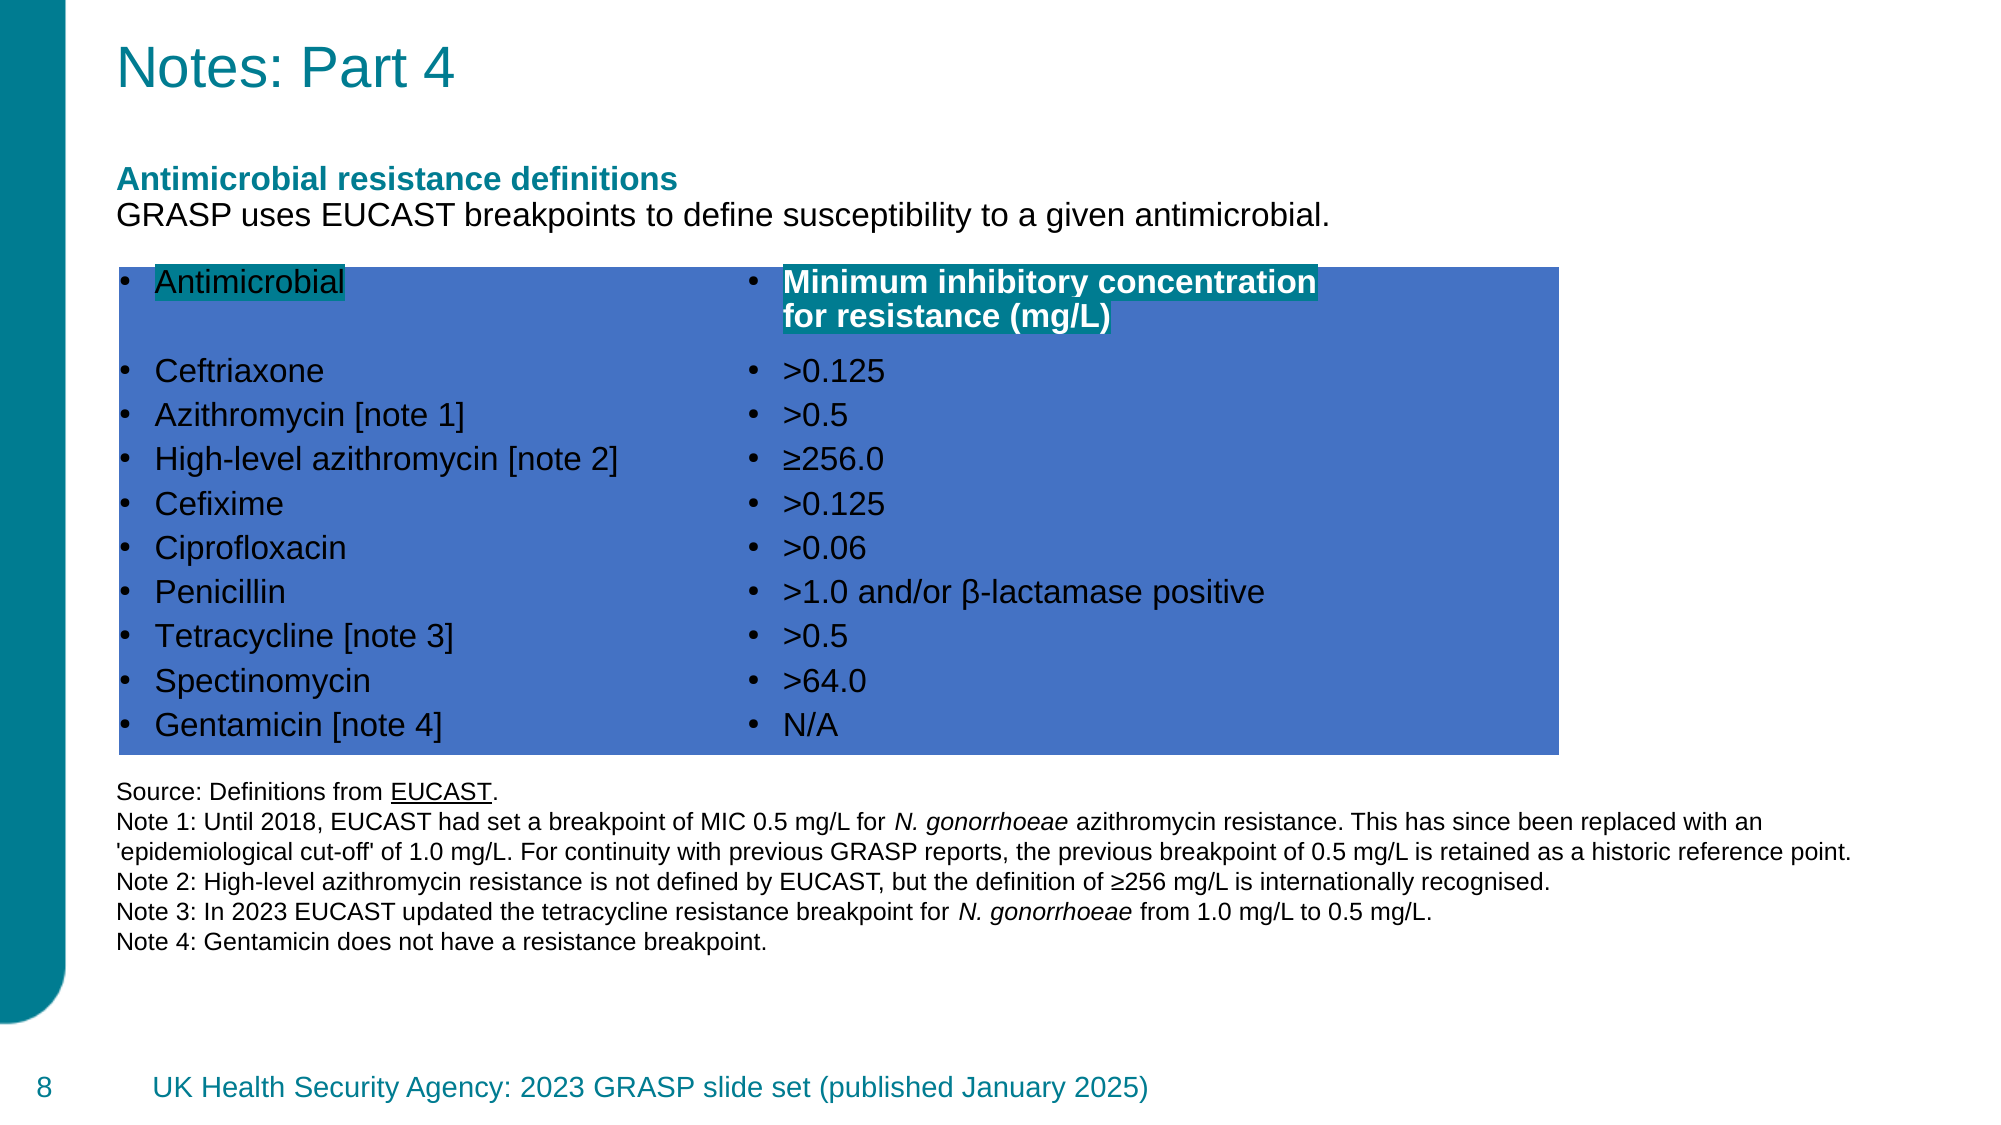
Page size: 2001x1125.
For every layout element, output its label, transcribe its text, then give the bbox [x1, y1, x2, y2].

table_cell Spectinomycin [119, 666, 748, 710]
table_cell Ciprofloxacin [119, 533, 748, 577]
table_cell >0.06 [748, 533, 1559, 577]
table_cell >0.125 [748, 489, 1559, 533]
table_cell >0.5 [748, 400, 1559, 445]
table_cell Penicillin [119, 577, 748, 622]
table_header Antimicrobial [119, 267, 748, 356]
table_cell Azithromycin [note 1] [119, 400, 748, 445]
table_cell >64.0 [748, 666, 1559, 710]
title Notes: Part 4 [101, 29, 1926, 111]
table_header Minimum inhibitory concentration for resistance (mg/L) [748, 267, 1559, 356]
table_cell Cefixime [119, 489, 748, 533]
list Antimicrobial resistance definitions GRASP uses EUCAST breakpoints to define susceptibility to a given antimicrobial. [101, 134, 1881, 244]
table_cell >0.125 [748, 356, 1559, 400]
table_cell ≥256.0 [748, 445, 1559, 489]
table_cell Gentamicin [note 4] [119, 710, 748, 755]
table_cell N/A [748, 710, 1559, 755]
text_box [21, 1056, 120, 1117]
table_cell >1.0 and/or β-lactamase positive [748, 577, 1559, 622]
table_cell Ceftriaxone [119, 356, 748, 400]
text_box Source: Definitions from EUCAST. Note 1: Until 2018, EUCAST had set a breakpoint of MIC 0.5 mg/L for N. gonorrhoeae azithromycin resistance. This has since been replaced with an 'epidemiological cut-off' of 1.0 mg/L. For continuity with previous GRASP reports, the previous breakpoint of 0.5 mg/L is retained as a historic reference point. Note 2: High-level azithromycin resistance is not defined by EUCAST, but the definition of ≥256 mg/L is internationally recognised. Note 3: In 2023 EUCAST updated the tetracycline resistance breakpoint for N. gonorrhoeae from 1.0 mg/L to 0.5 mg/L. Note 4: Gentamicin does not have a resistance breakpoint. [101, 768, 1931, 963]
text_box UK Health Security Agency: 2023 GRASP slide set (published January 2025) [137, 1056, 1780, 1116]
table_cell >0.5 [748, 622, 1559, 666]
table_cell Tetracycline [note 3] [119, 622, 748, 666]
table_cell High-level azithromycin [note 2] [119, 445, 748, 489]
